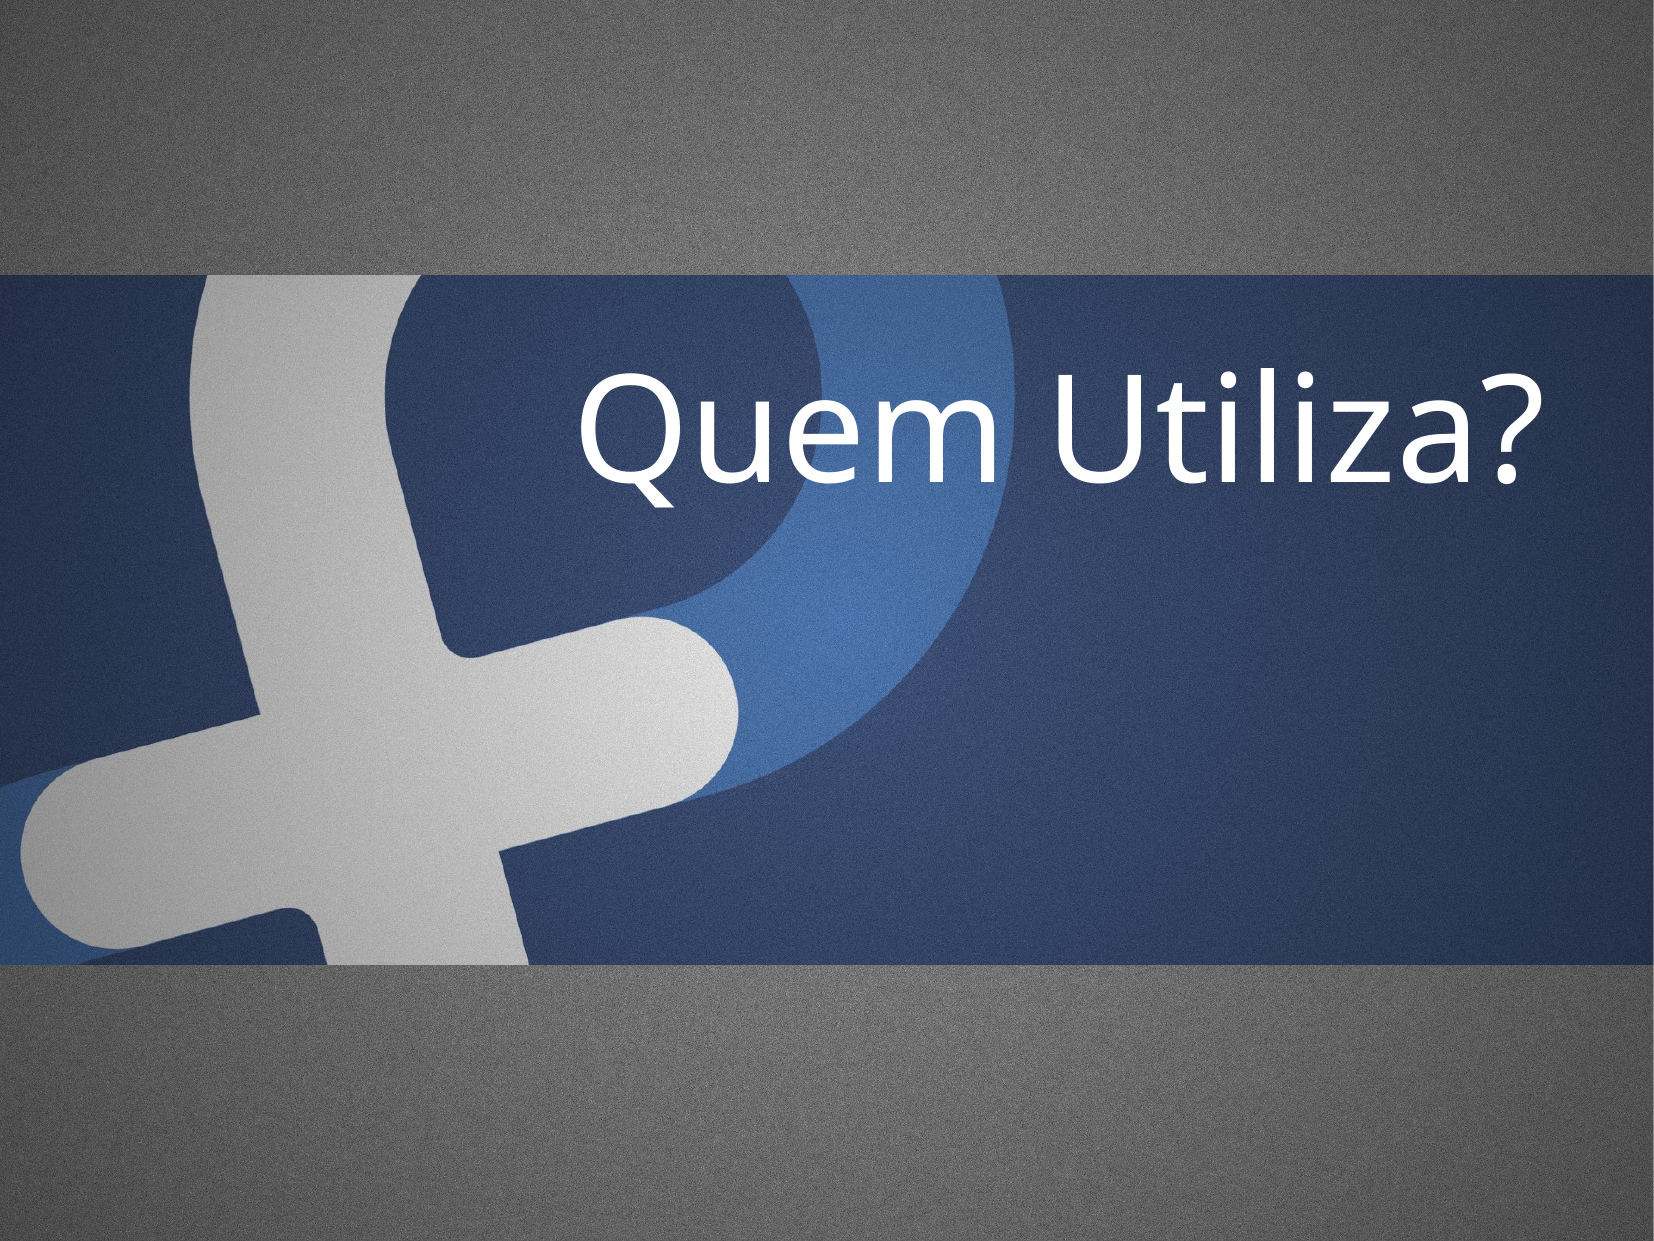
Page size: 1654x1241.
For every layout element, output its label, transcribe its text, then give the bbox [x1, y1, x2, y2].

picture [0, 0, 1654, 1241]
text_box Quem Utiliza? [446, 315, 1561, 654]
